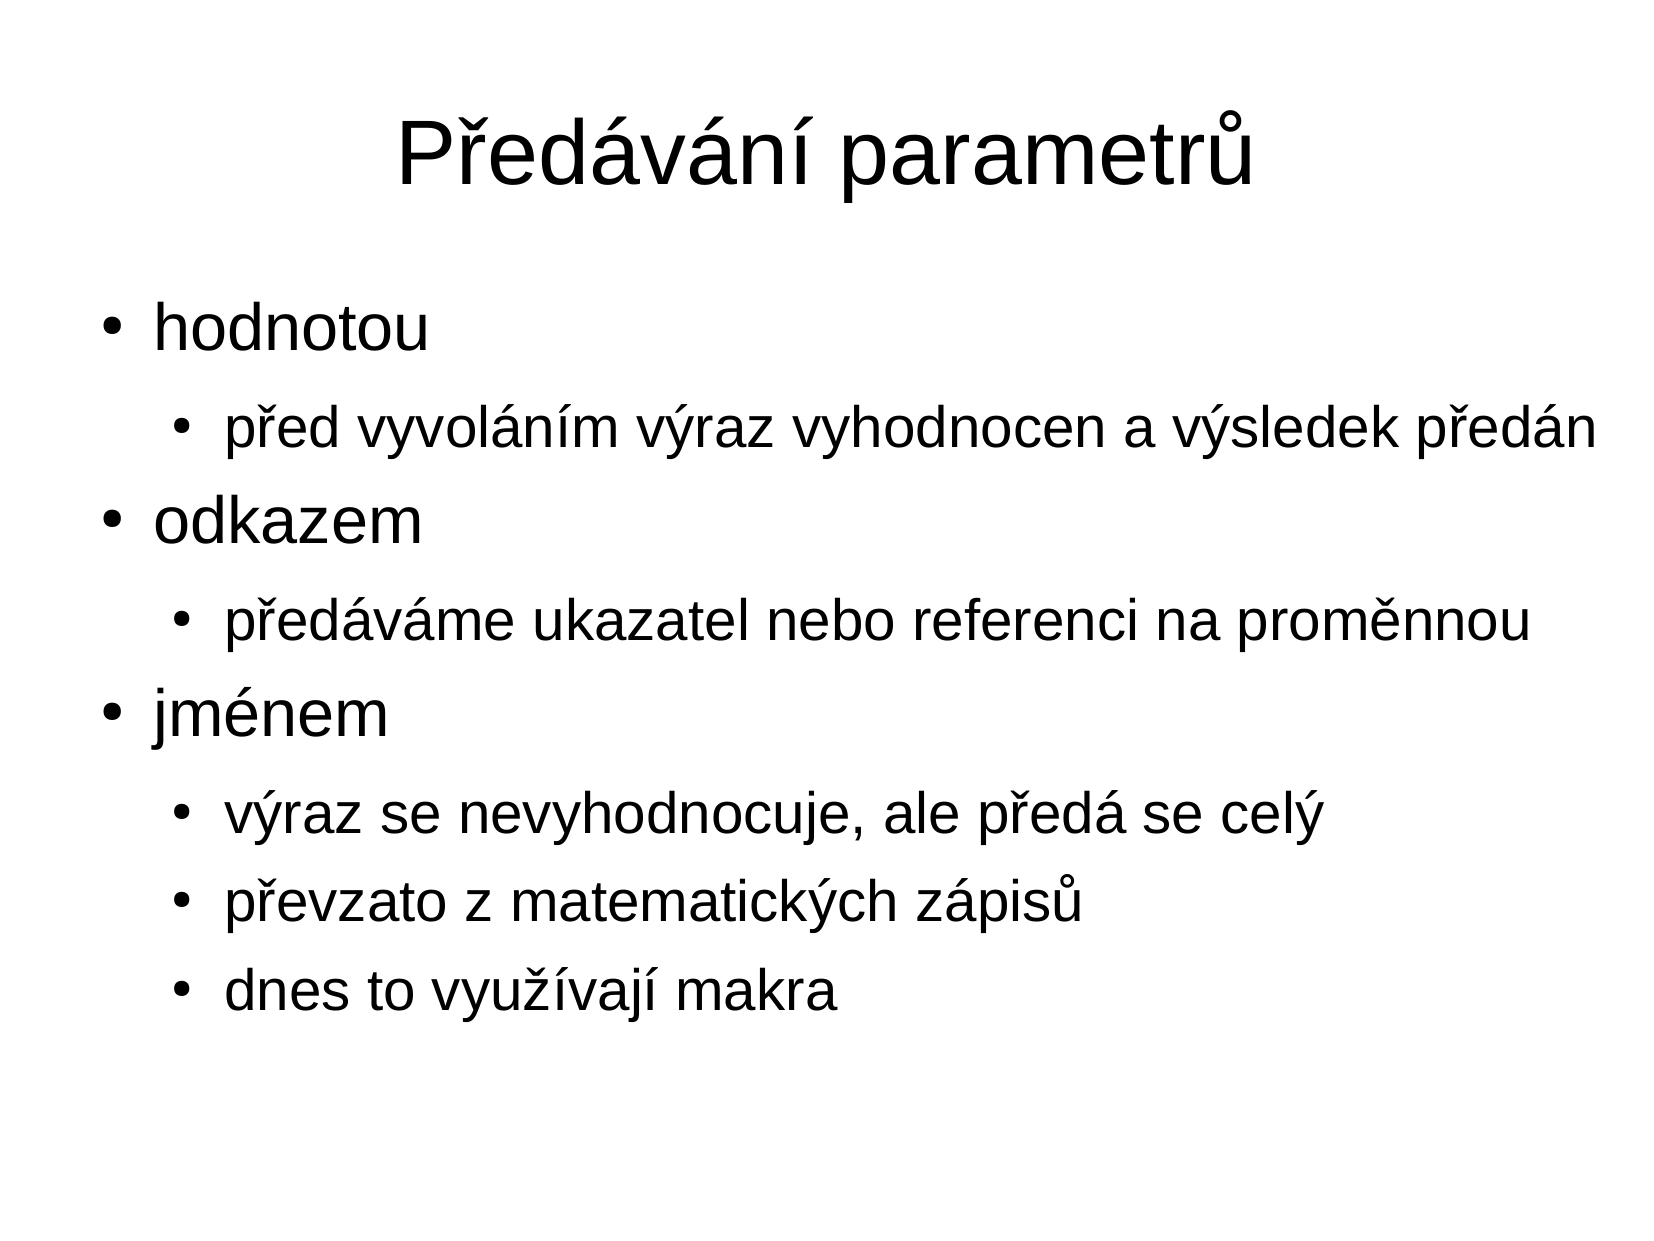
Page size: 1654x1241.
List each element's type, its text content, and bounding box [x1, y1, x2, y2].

title Předávání parametrů [82, 56, 1571, 250]
list hodnotou před vyvoláním výraz vyhodnocen a výsledek předán odkazem předáváme ukazatel nebo referenci na proměnnou jménem výraz se nevyhodnocuje, ale předá se celý převzato z matematických zápisů dnes to využívají makra [82, 290, 1625, 1094]
